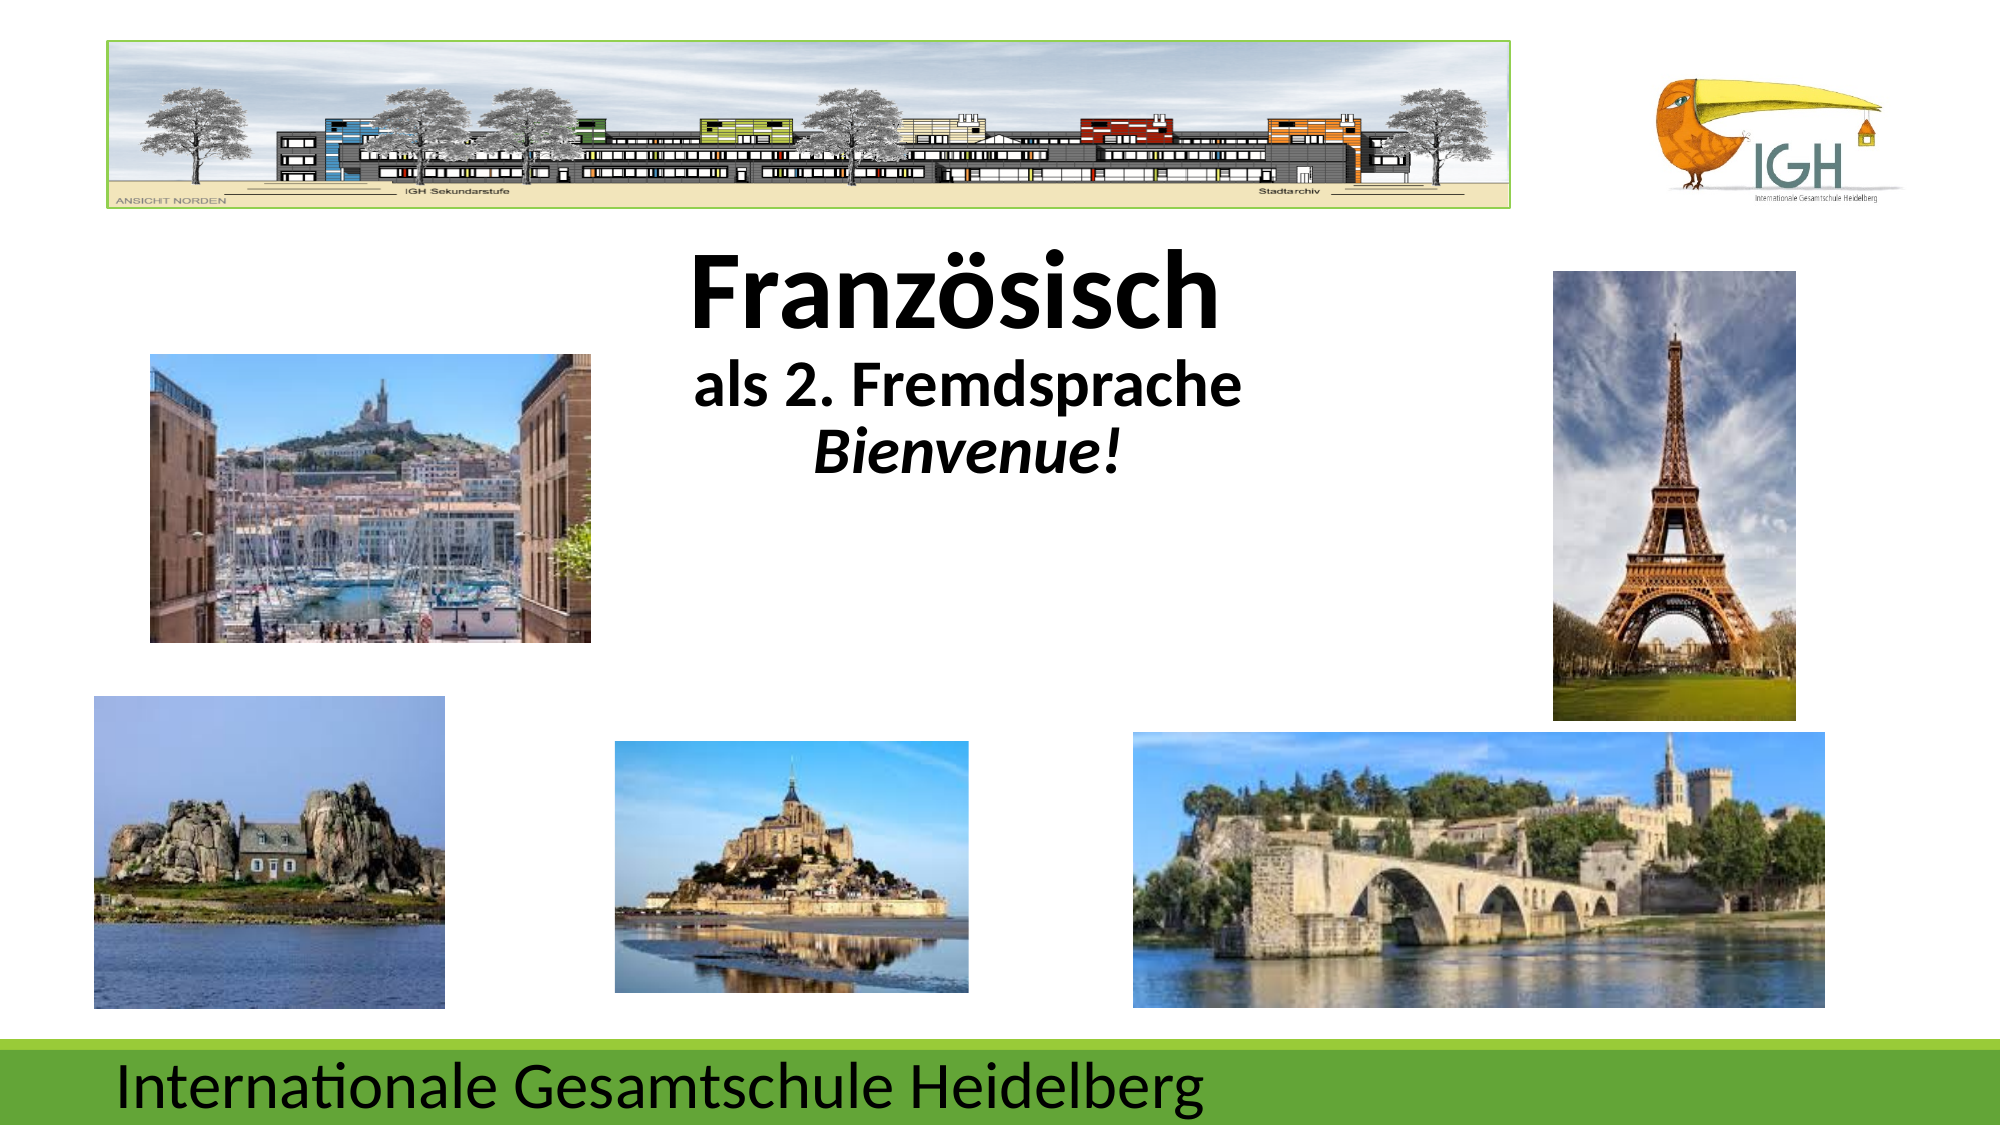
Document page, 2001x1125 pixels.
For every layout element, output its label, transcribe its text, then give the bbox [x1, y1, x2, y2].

picture [614, 741, 969, 993]
picture [1553, 271, 1796, 721]
text_box Französisch als 2. Fremdsprache Bienvenue! [35, 236, 1902, 1016]
text_box Internationale Gesamtschule Heidelberg [100, 1034, 1837, 1125]
picture [1628, 41, 1937, 235]
picture [108, 41, 1510, 208]
picture [150, 354, 591, 643]
picture [1133, 732, 1825, 1008]
picture [94, 696, 445, 1009]
